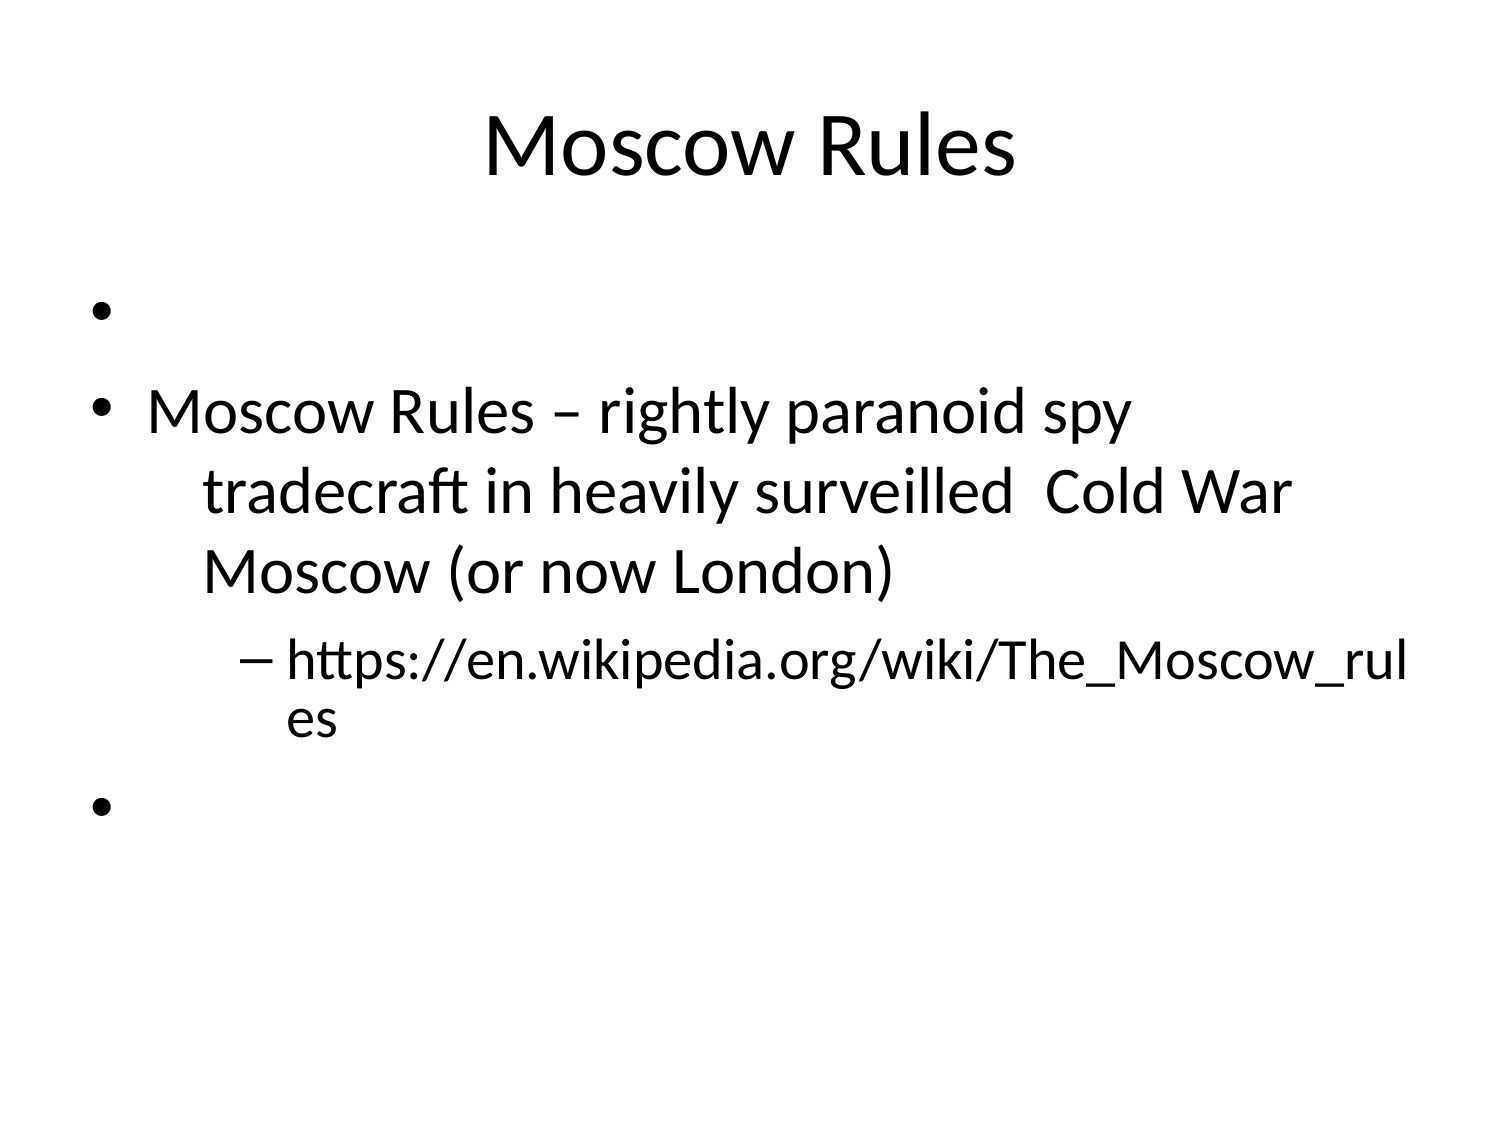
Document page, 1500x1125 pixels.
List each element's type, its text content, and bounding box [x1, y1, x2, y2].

list Moscow Rules – rightly paranoid spy tradecraft in heavily surveilled Cold War Moscow (or now London) https://en.wikipedia.org/wiki/The_Moscow_rules [75, 262, 1426, 1005]
title Moscow Rules [75, 45, 1426, 233]
